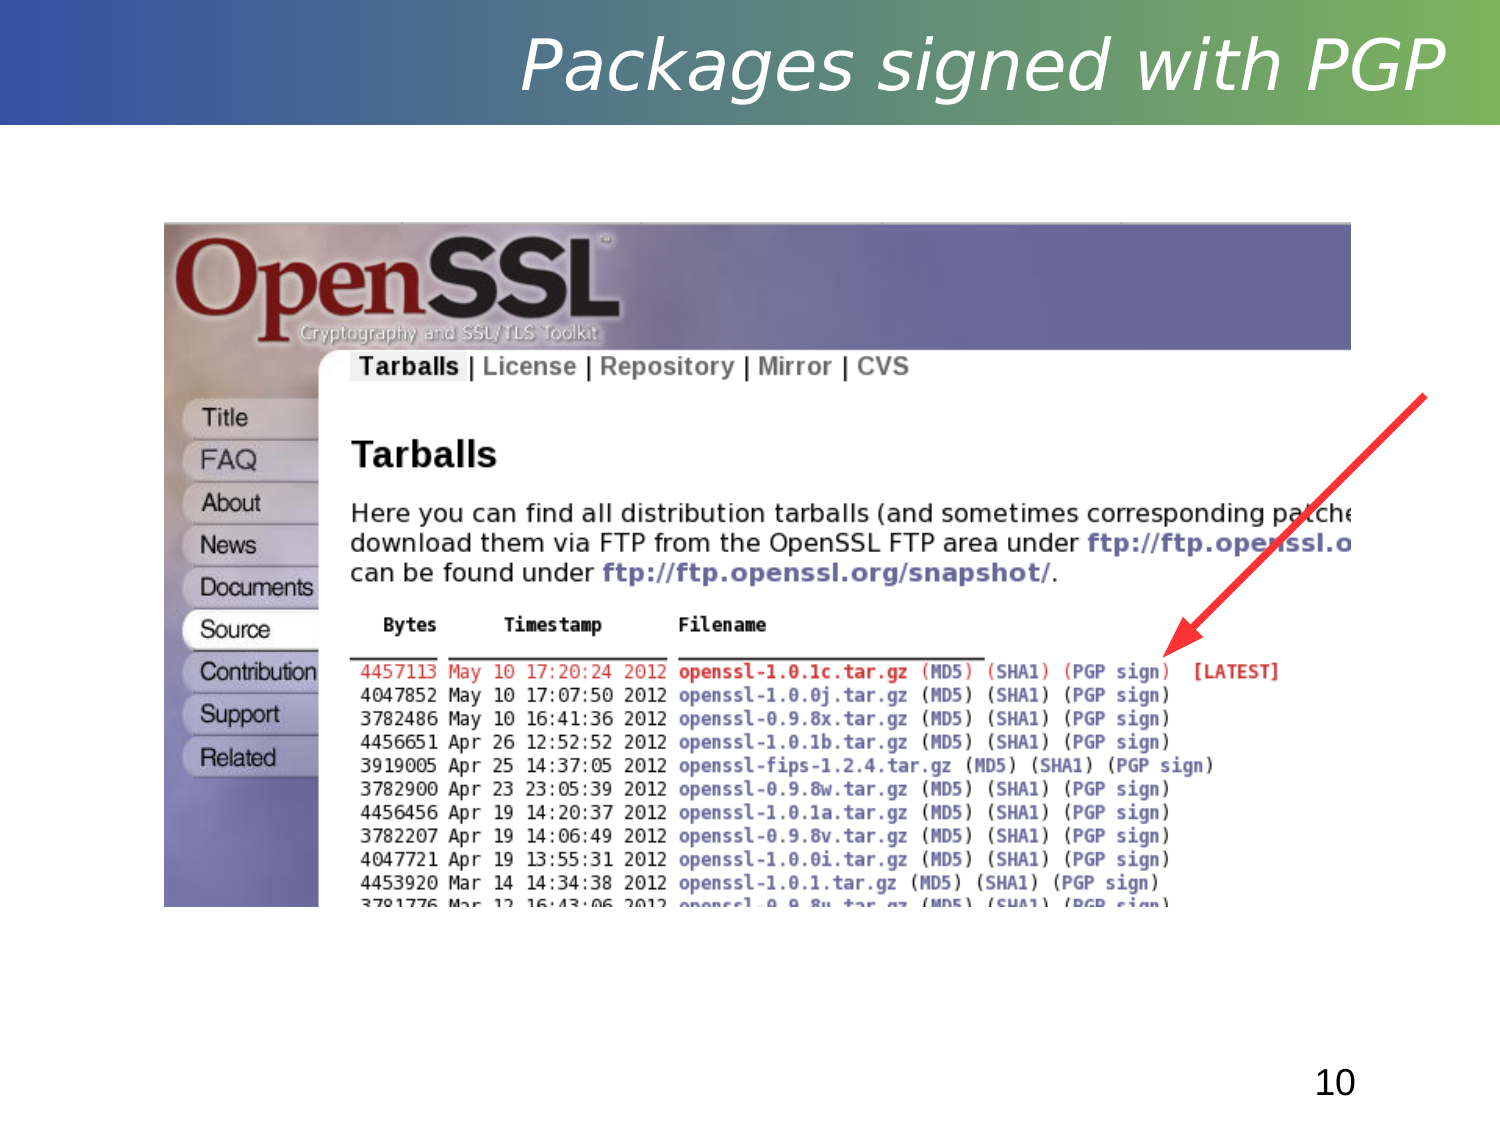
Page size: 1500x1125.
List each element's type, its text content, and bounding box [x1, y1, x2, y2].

title Packages signed with PGP [62, 12, 1463, 113]
picture [164, 222, 1351, 907]
